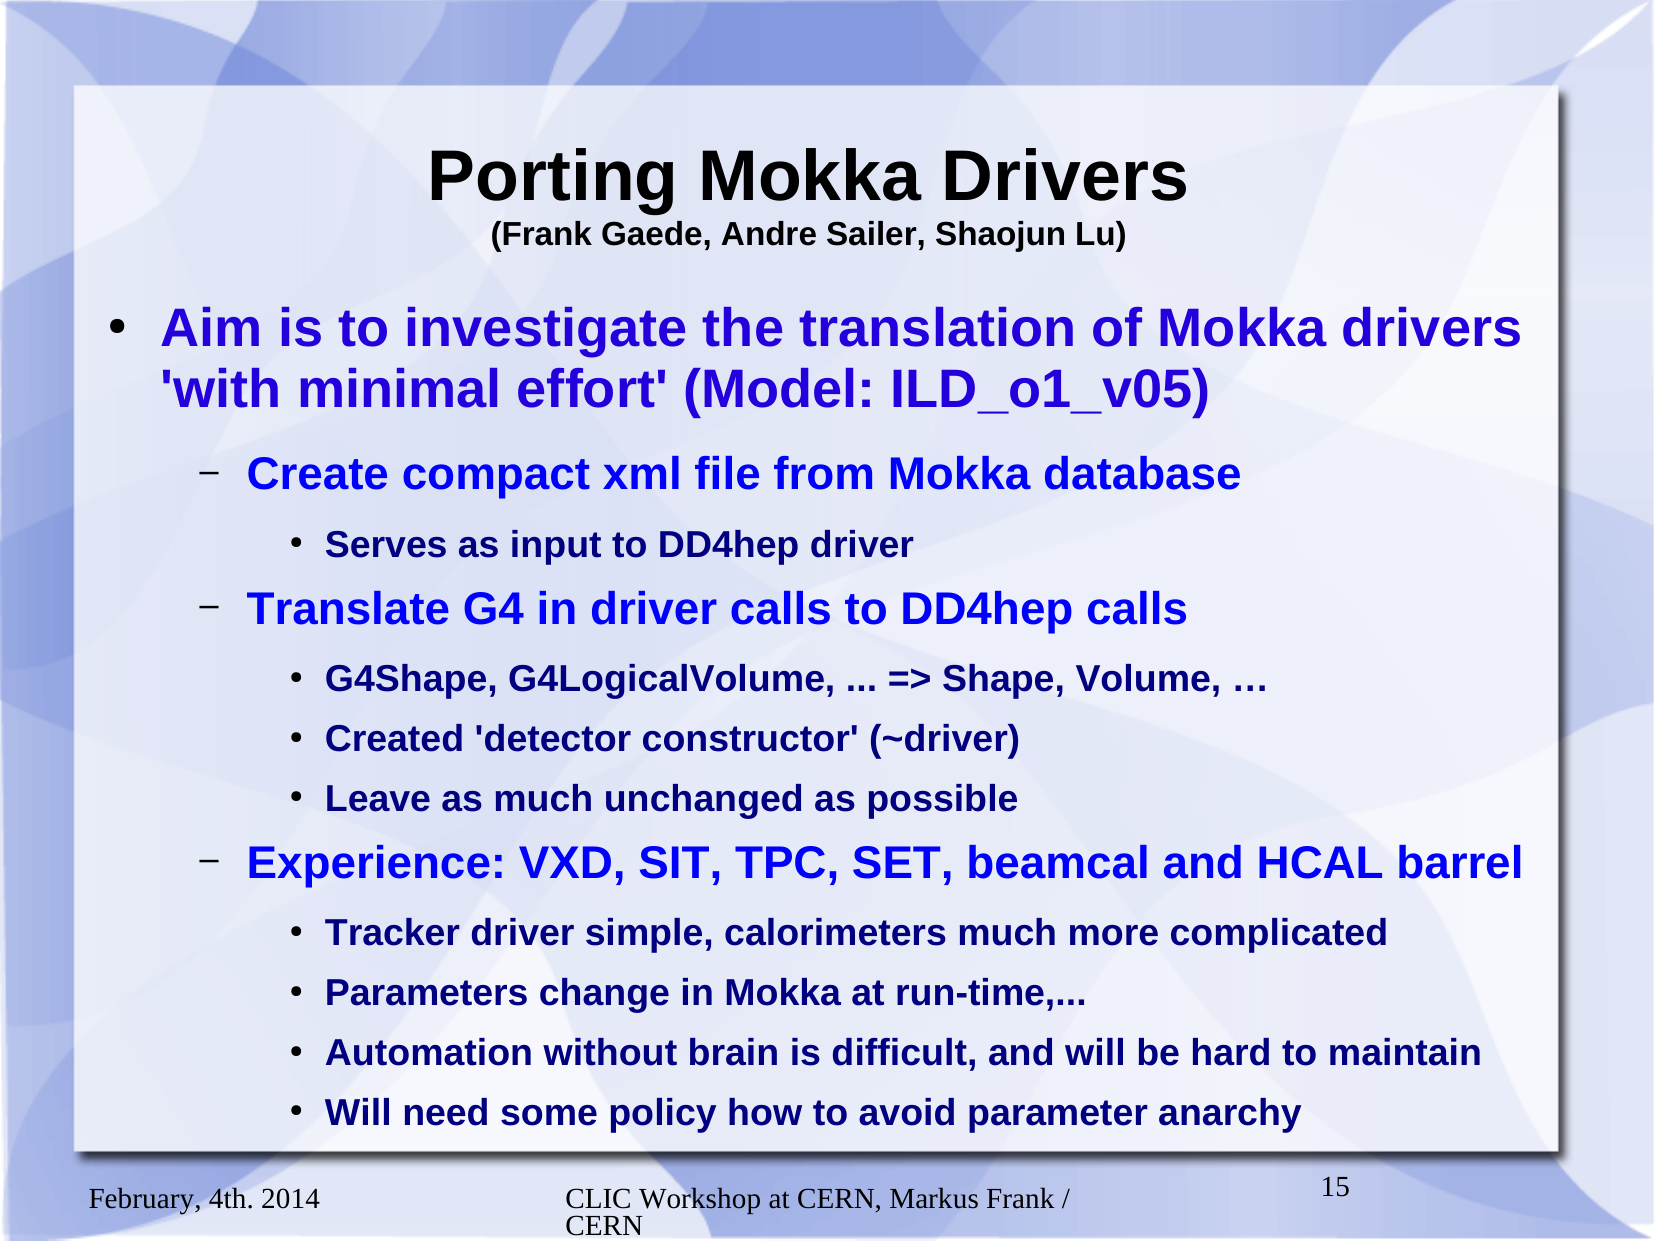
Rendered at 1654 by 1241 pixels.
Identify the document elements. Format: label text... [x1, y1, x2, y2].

picture [0, 0, 1654, 1241]
title Porting Mokka Drivers (Frank Gaede, Andre Sailer, Shaojun Lu) [82, 90, 1536, 298]
list Aim is to investigate the translation of Mokka drivers 'with minimal effort' (Model: ILD_o1_v05) Create compact xml file from Mokka database Serves as input to DD4hep driver Translate G4 in driver calls to DD4hep calls G4Shape, G4LogicalVolume, ... => Shape, Volume, … Created 'detector constructor' (~driver) Leave as much unchanged as possible Experience: VXD, SIT, TPC, SET, beamcal and HCAL barrel Tracker driver simple, calorimeters much more complicated Parameters change in Mokka at run-time,... Automation without brain is difficult, and will be hard to maintain Will need some policy how to avoid parameter anarchy [90, 297, 1546, 1193]
